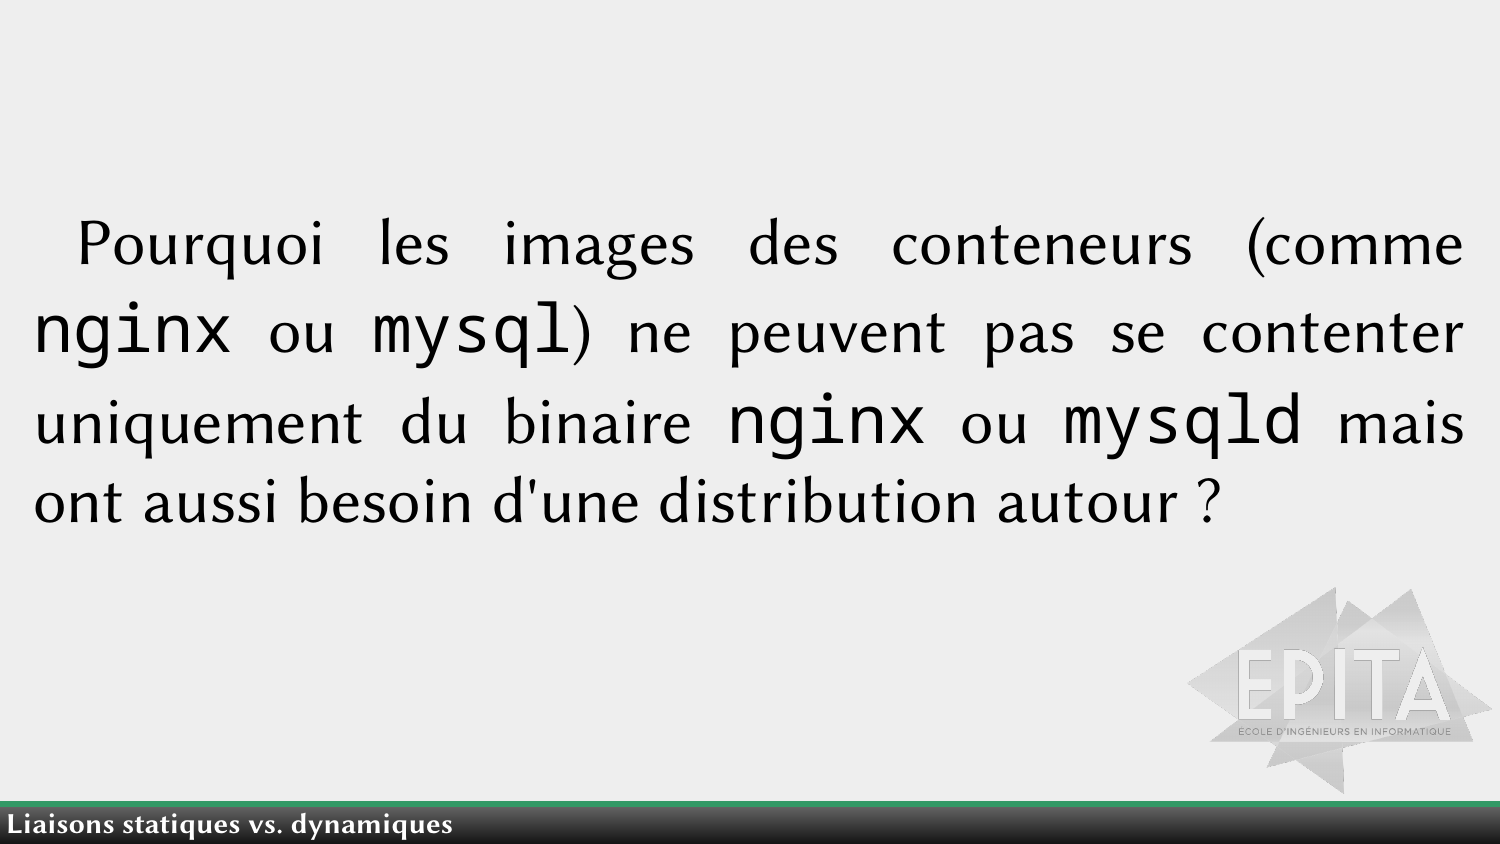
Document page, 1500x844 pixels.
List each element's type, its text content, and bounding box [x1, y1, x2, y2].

picture [1187, 587, 1492, 794]
list Pourquoi les images des conteneurs (comme nginx ou mysql) ne peuvent pas se contenter uniquement du binaire nginx ou mysqld mais ont aussi besoin d'une distribution autour ? [33, 165, 1467, 579]
title Liaisons statiques vs. dynamiques [5, 801, 1075, 844]
